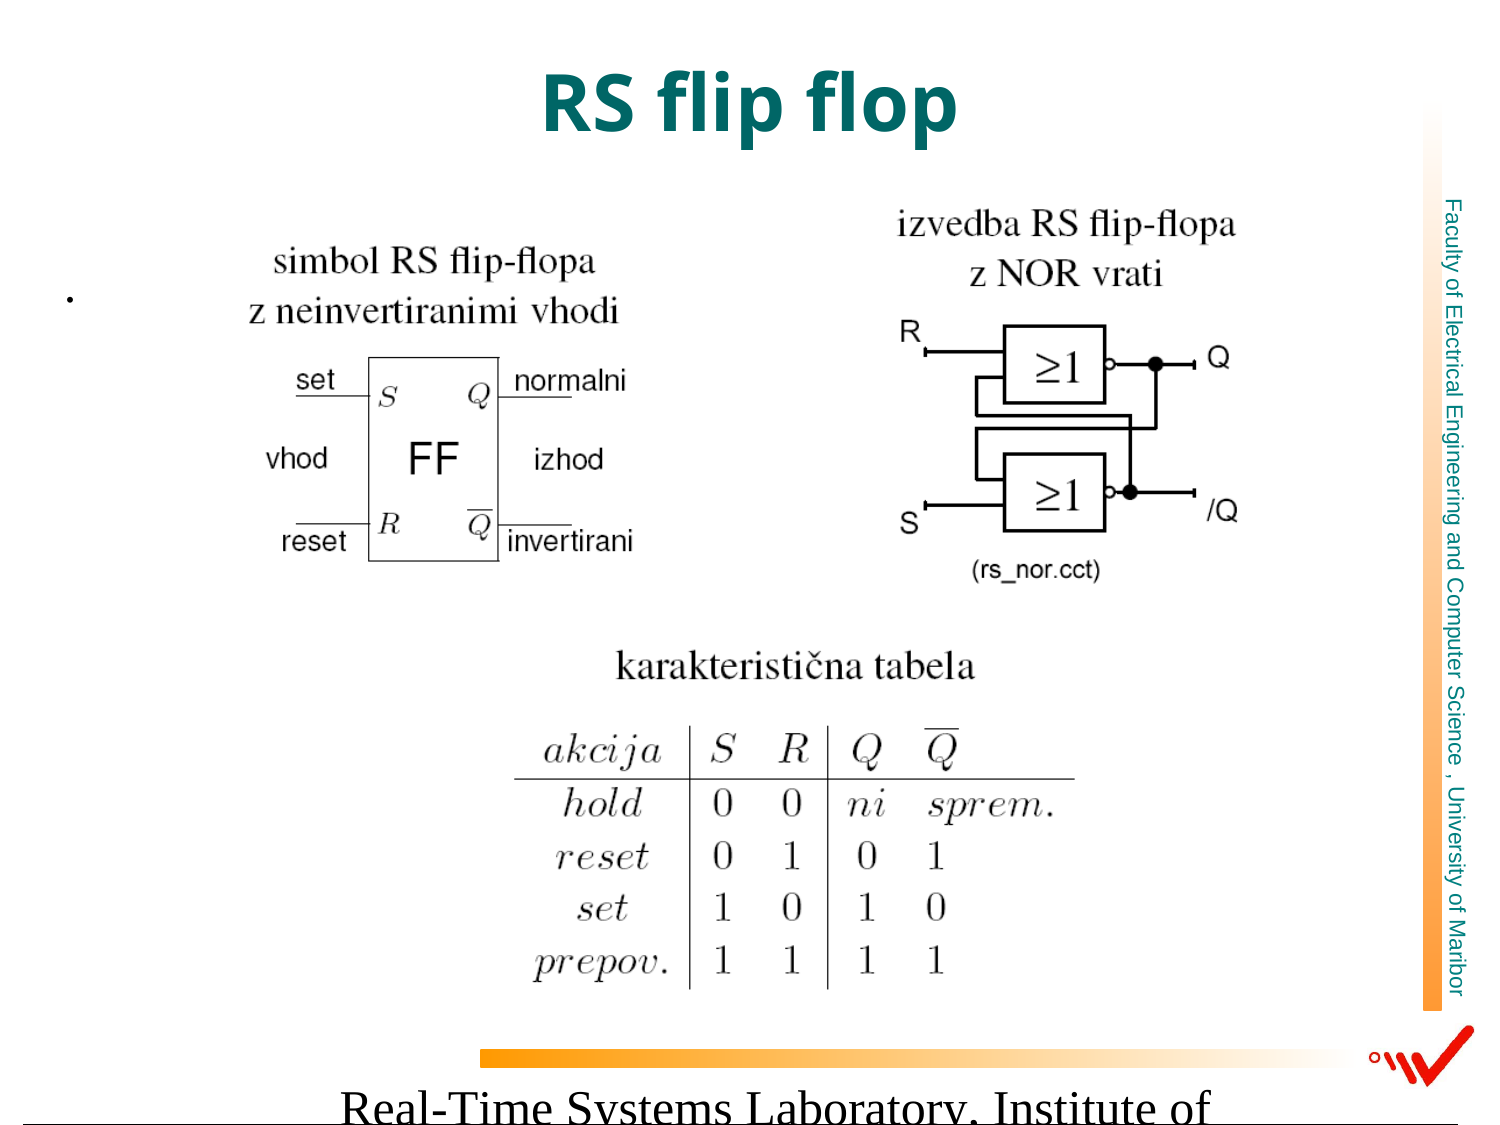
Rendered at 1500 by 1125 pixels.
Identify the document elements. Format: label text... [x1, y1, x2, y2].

text_box . [48, 244, 92, 320]
title RS flip flop [75, 45, 1426, 233]
picture [486, 640, 1112, 1017]
picture [197, 185, 1292, 613]
